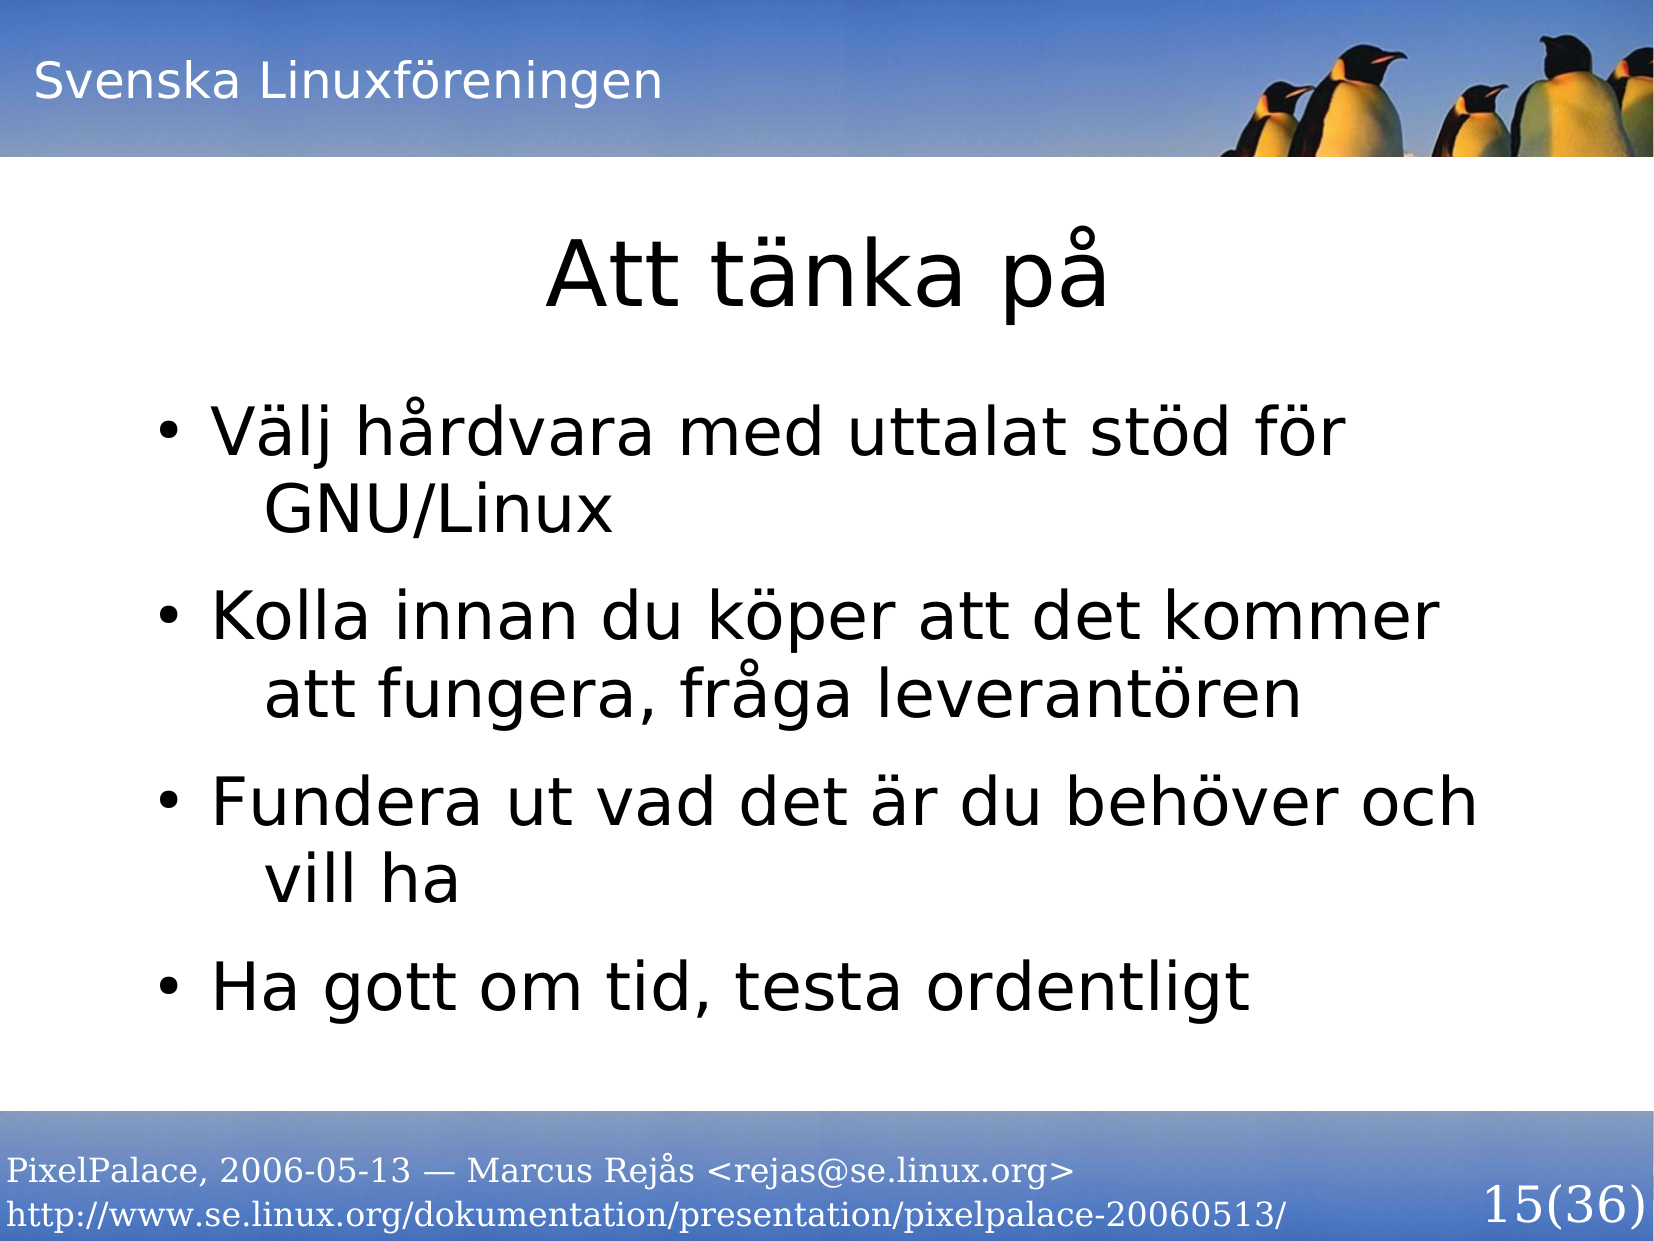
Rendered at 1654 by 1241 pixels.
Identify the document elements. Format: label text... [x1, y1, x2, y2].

title Att tänka på [123, 160, 1537, 389]
picture [0, 1111, 1654, 1241]
picture [0, 0, 1654, 157]
list Välj hårdvara med uttalat stöd för GNU/Linux Kolla innan du köper att det kommer att fungera, fråga leverantören Fundera ut vad det är du behöver och vill ha Ha gott om tid, testa ordentligt [121, 392, 1534, 1092]
